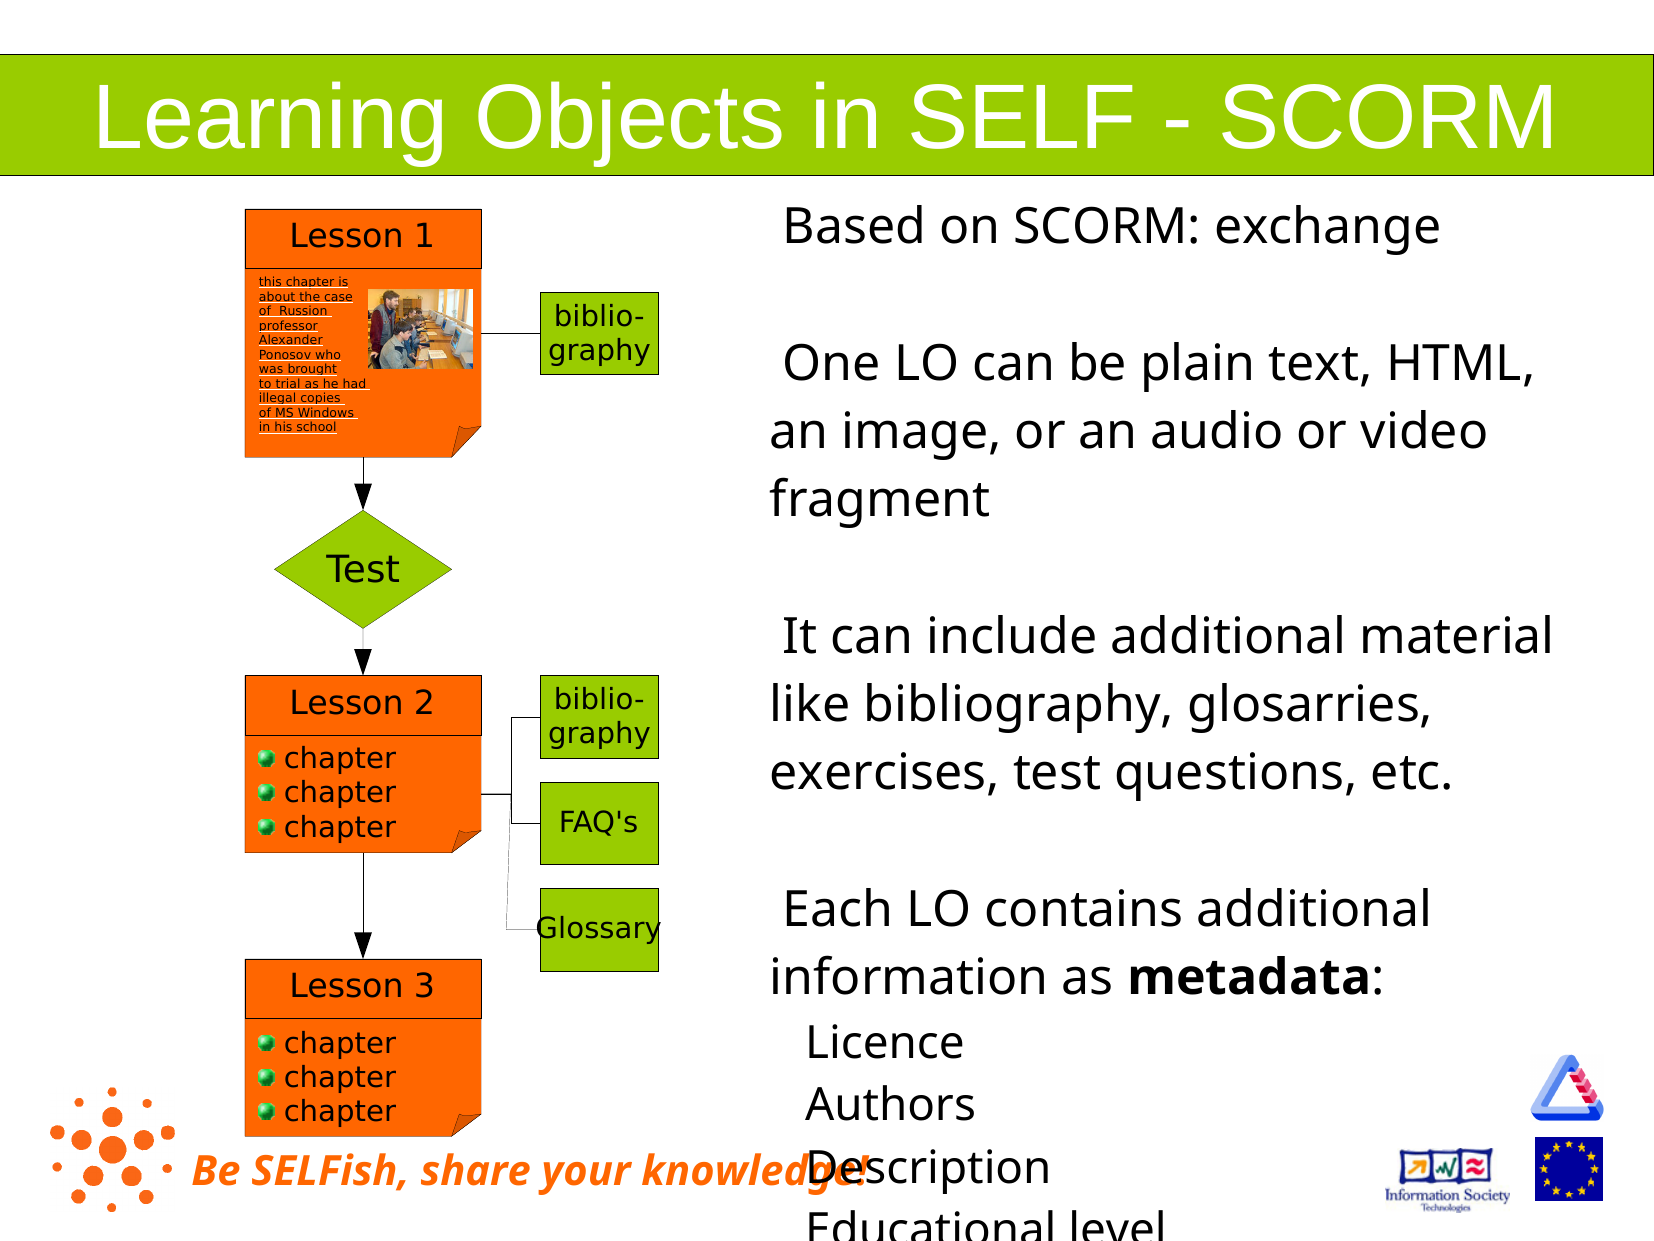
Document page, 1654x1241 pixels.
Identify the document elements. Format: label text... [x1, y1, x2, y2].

text_box Based on SCORM: exchange One LO can be plain text, HTML, an image, or an audio or video fragment It can include additional material like bibliography, glosarries, exercises, test questions, etc. Each LO contains additional information as metadata: Licence Authors Description Educational level ... [769, 190, 1595, 1177]
picture [1535, 1137, 1603, 1201]
picture [1595, 1054, 1604, 1122]
title Learning Objects in SELF - SCORM [82, 48, 1571, 185]
picture [1385, 1177, 1510, 1213]
picture [50, 1087, 175, 1212]
picture [244, 202, 665, 1139]
